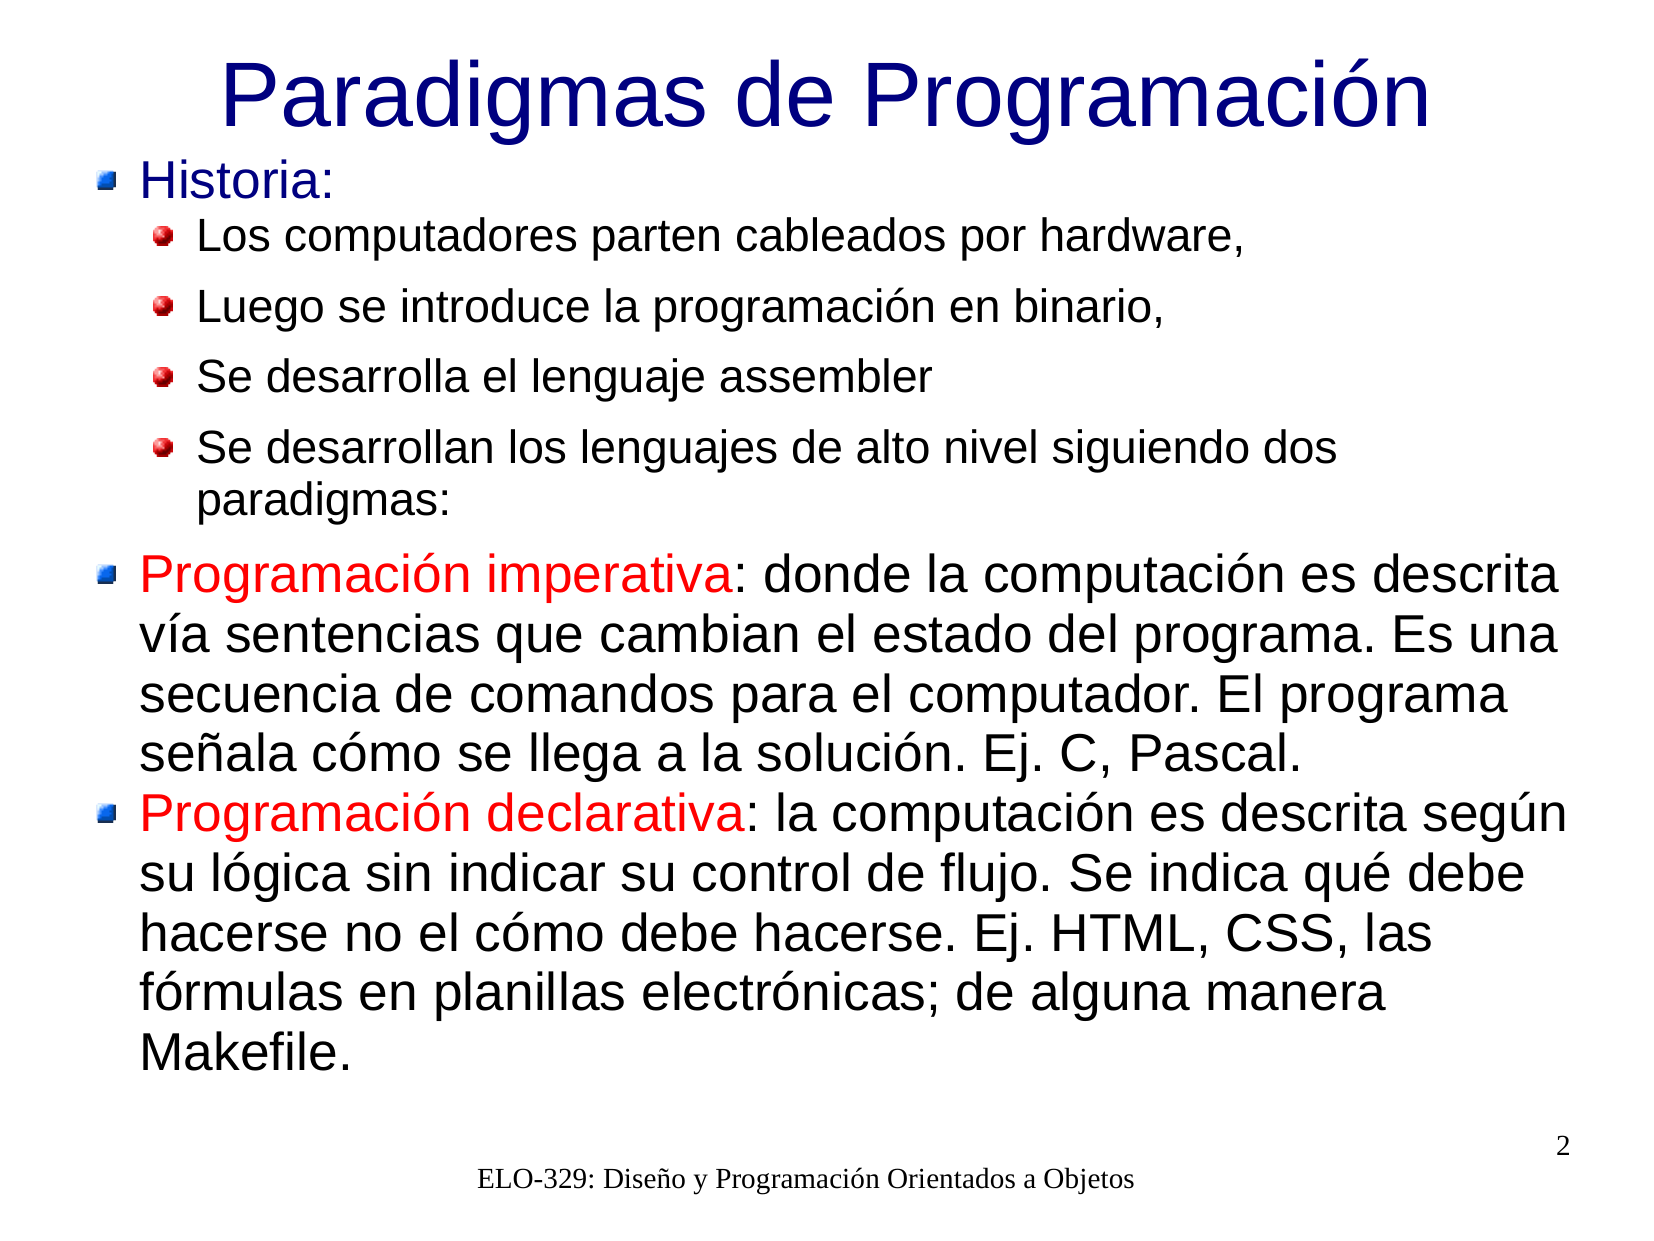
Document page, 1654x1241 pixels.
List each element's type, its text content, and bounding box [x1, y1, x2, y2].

list Historia: Los computadores parten cableados por hardware, Luego se introduce la programación en binario, Se desarrolla el lenguaje assembler Se desarrollan los lenguajes de alto nivel siguiendo dos paradigmas: Programación imperativa: donde la computación es descrita vía sentencias que cambian el estado del programa. Es una secuencia de comandos para el computador. El programa señala cómo se llega a la solución. Ej. C, Pascal. Programación declarativa: la computación es descrita según su lógica sin indicar su control de flujo. Se indica qué debe hacerse no el cómo debe hacerse. Ej. HTML, CSS, las fórmulas en planillas electrónicas; de alguna manera Makefile. [82, 150, 1571, 1126]
title Paradigmas de Programación [82, 25, 1571, 150]
